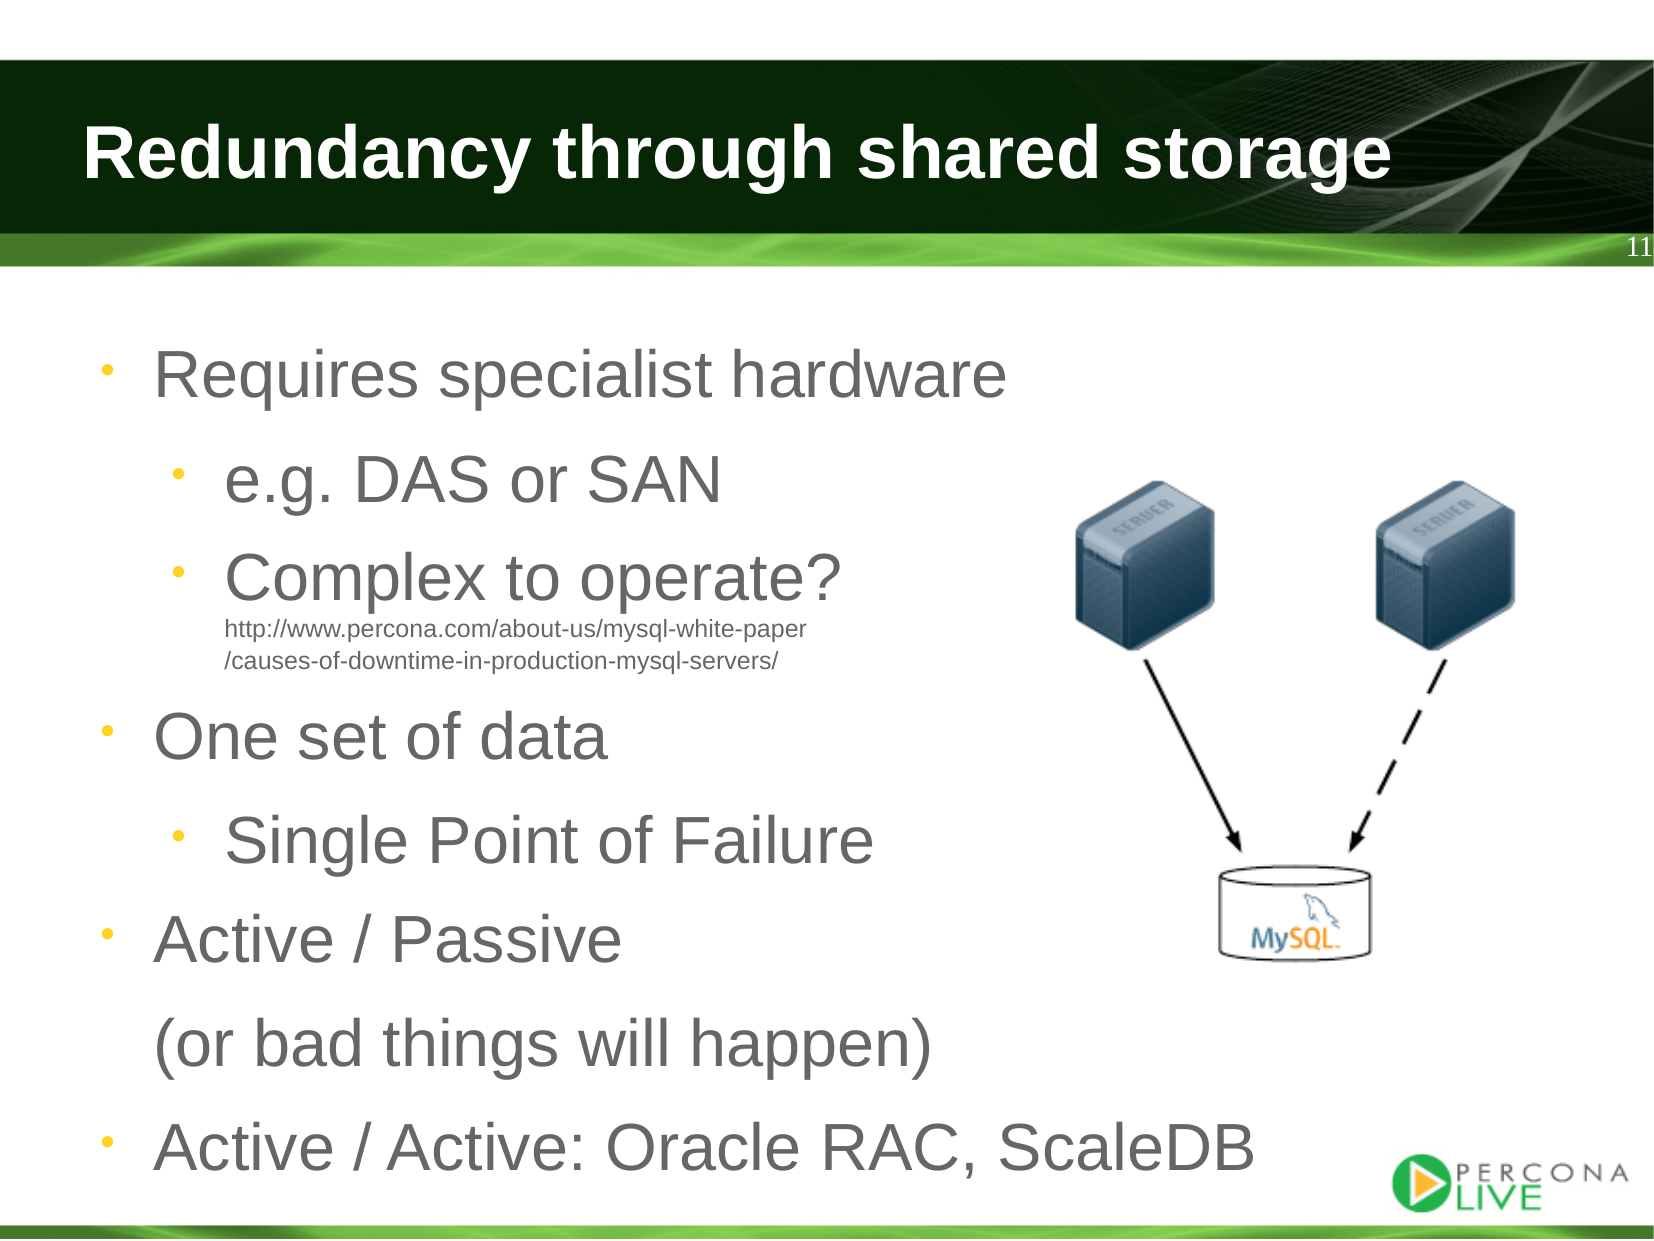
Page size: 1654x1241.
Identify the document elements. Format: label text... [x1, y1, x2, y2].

title Redundancy through shared storage [82, 49, 1571, 257]
picture [0, 1, 1654, 1239]
list Requires specialist hardware e.g. DAS or SAN Complex to operate? http://www.percona.com/about-us/mysql-white-paper /causes-of-downtime-in-production-mysql-servers/ One set of data Single Point of Failure Active / Passive (or bad things will happen) Active / Active: Oracle RAC, ScaleDB [82, 337, 1571, 1186]
